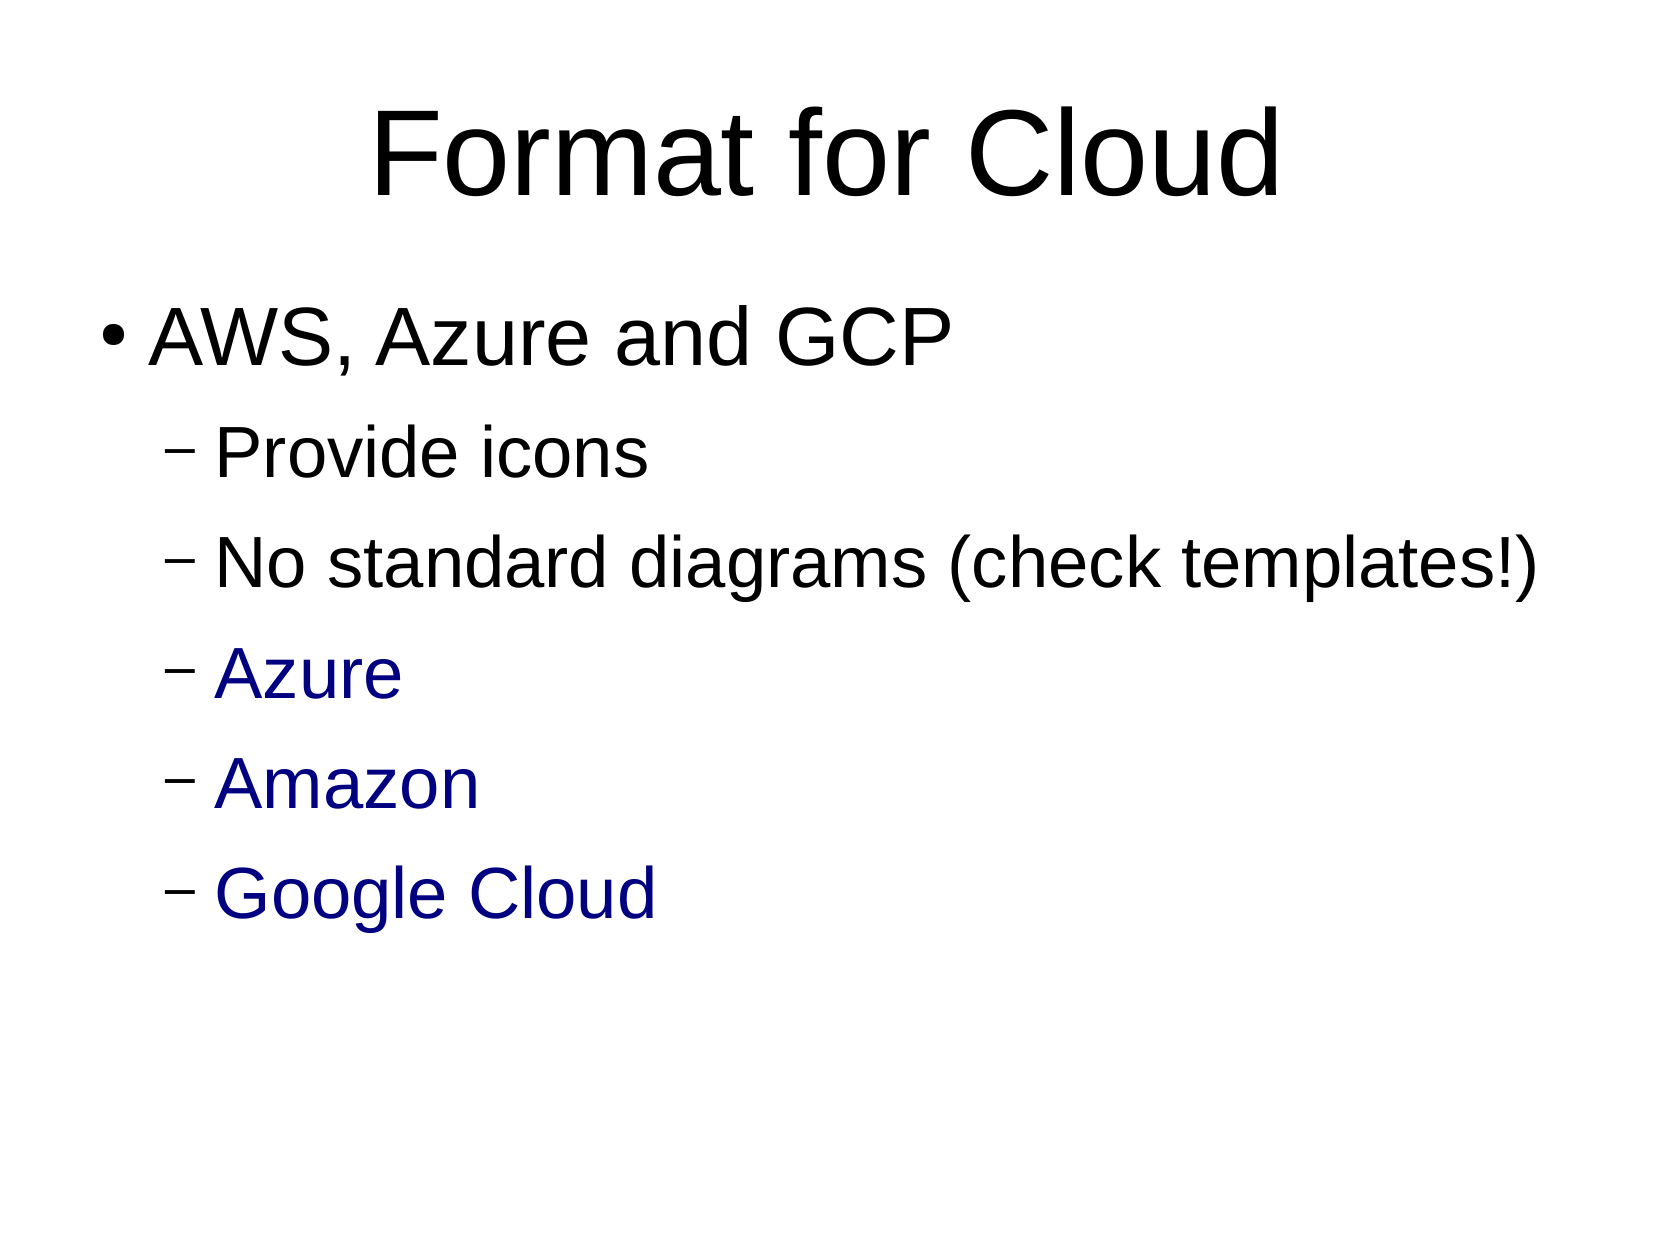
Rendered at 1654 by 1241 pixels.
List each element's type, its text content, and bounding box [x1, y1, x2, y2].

title Format for Cloud [82, 49, 1571, 257]
list AWS, Azure and GCP Provide icons No standard diagrams (check templates!) Azure Amazon Google Cloud [82, 290, 1571, 1010]
